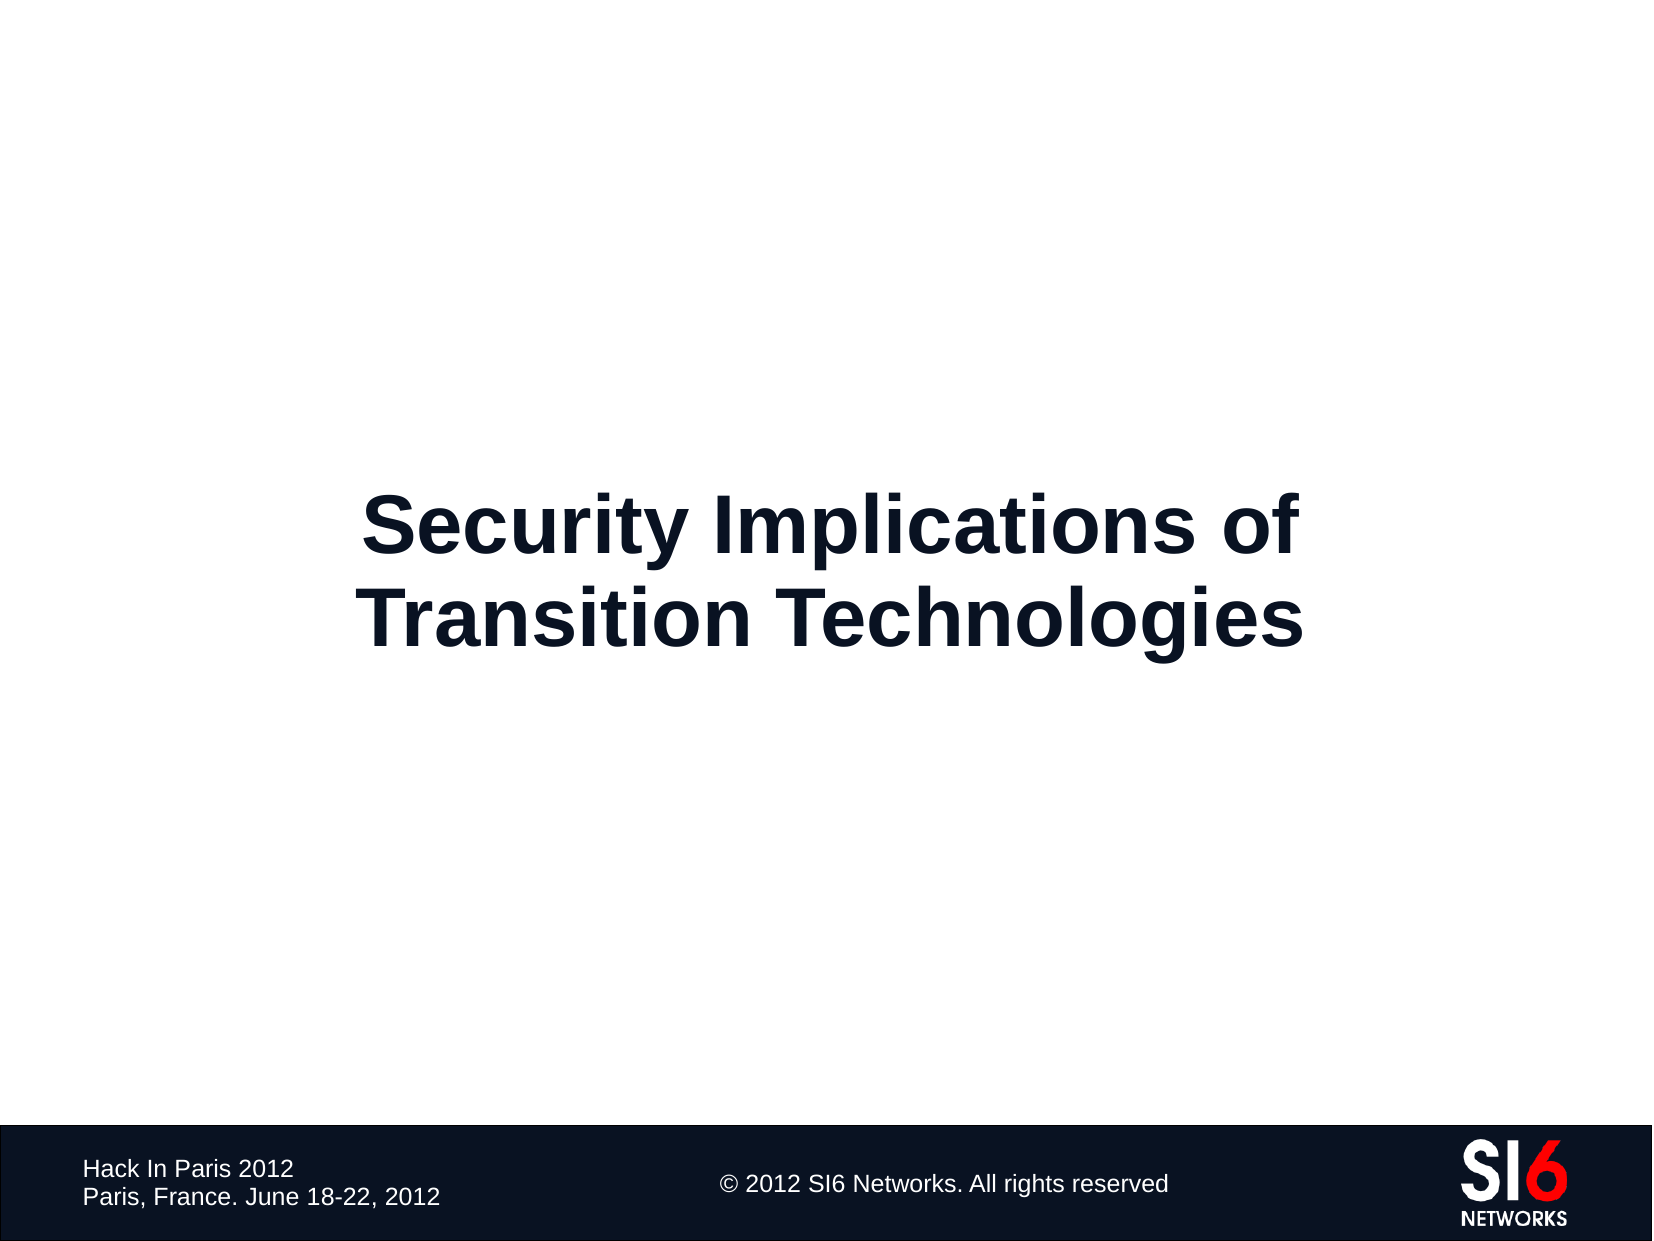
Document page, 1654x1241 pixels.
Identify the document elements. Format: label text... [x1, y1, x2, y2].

title Security Implications of Transition Technologies [86, 468, 1576, 676]
picture [1461, 1139, 1567, 1226]
